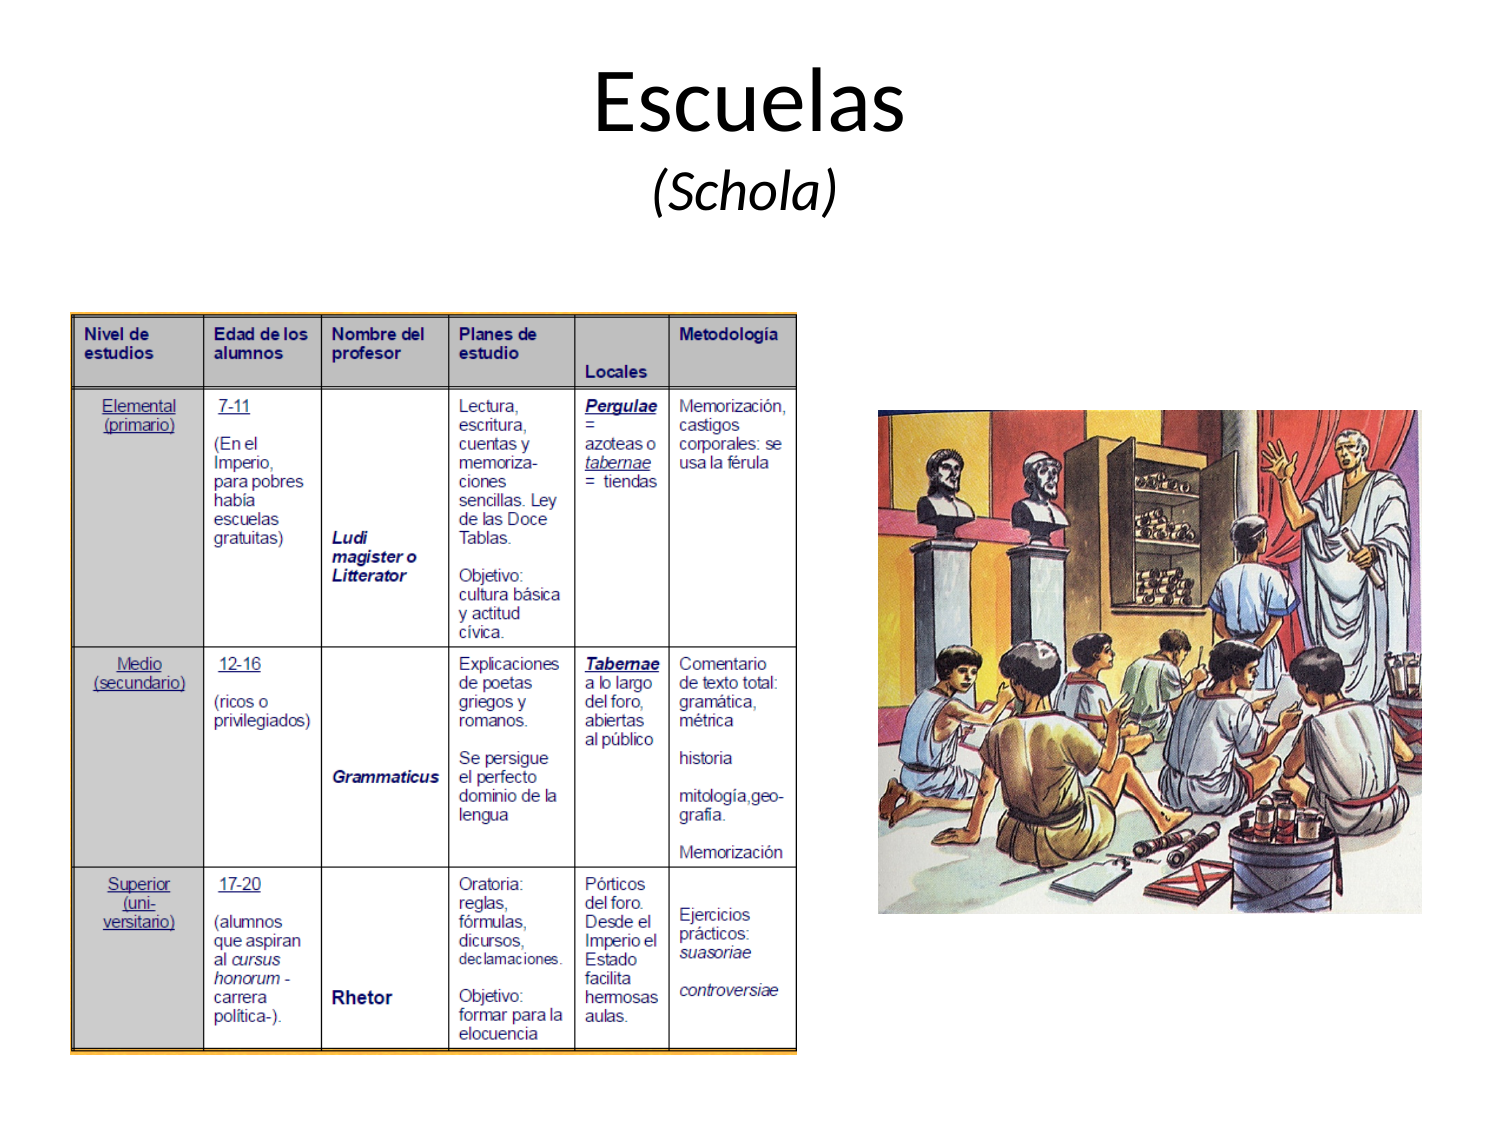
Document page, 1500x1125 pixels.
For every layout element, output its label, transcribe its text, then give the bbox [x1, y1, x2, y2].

picture [70, 312, 797, 1055]
text_box (Schola) [70, 115, 1421, 258]
title Escuelas [75, 23, 1426, 166]
picture [878, 410, 1422, 915]
